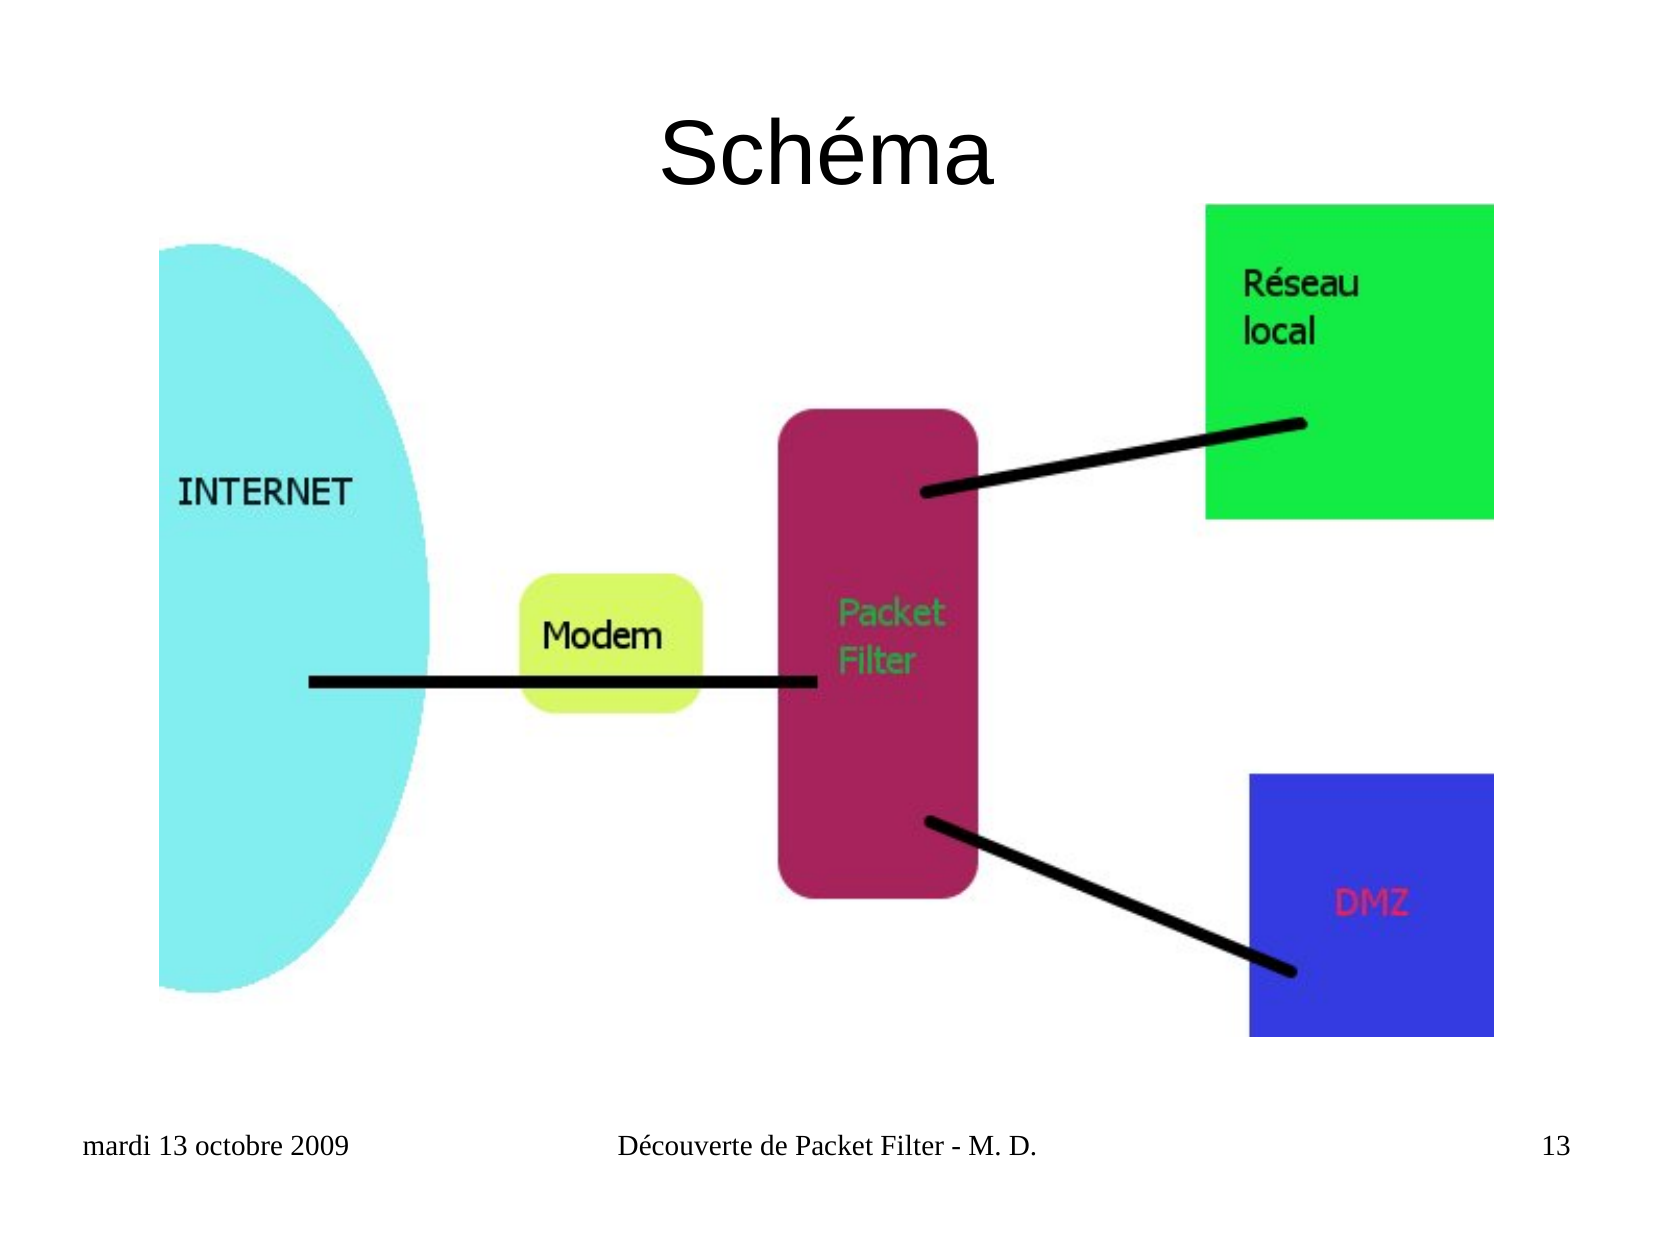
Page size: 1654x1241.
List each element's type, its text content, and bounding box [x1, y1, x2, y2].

title Schéma [82, 56, 1571, 250]
picture [159, 203, 1494, 1037]
